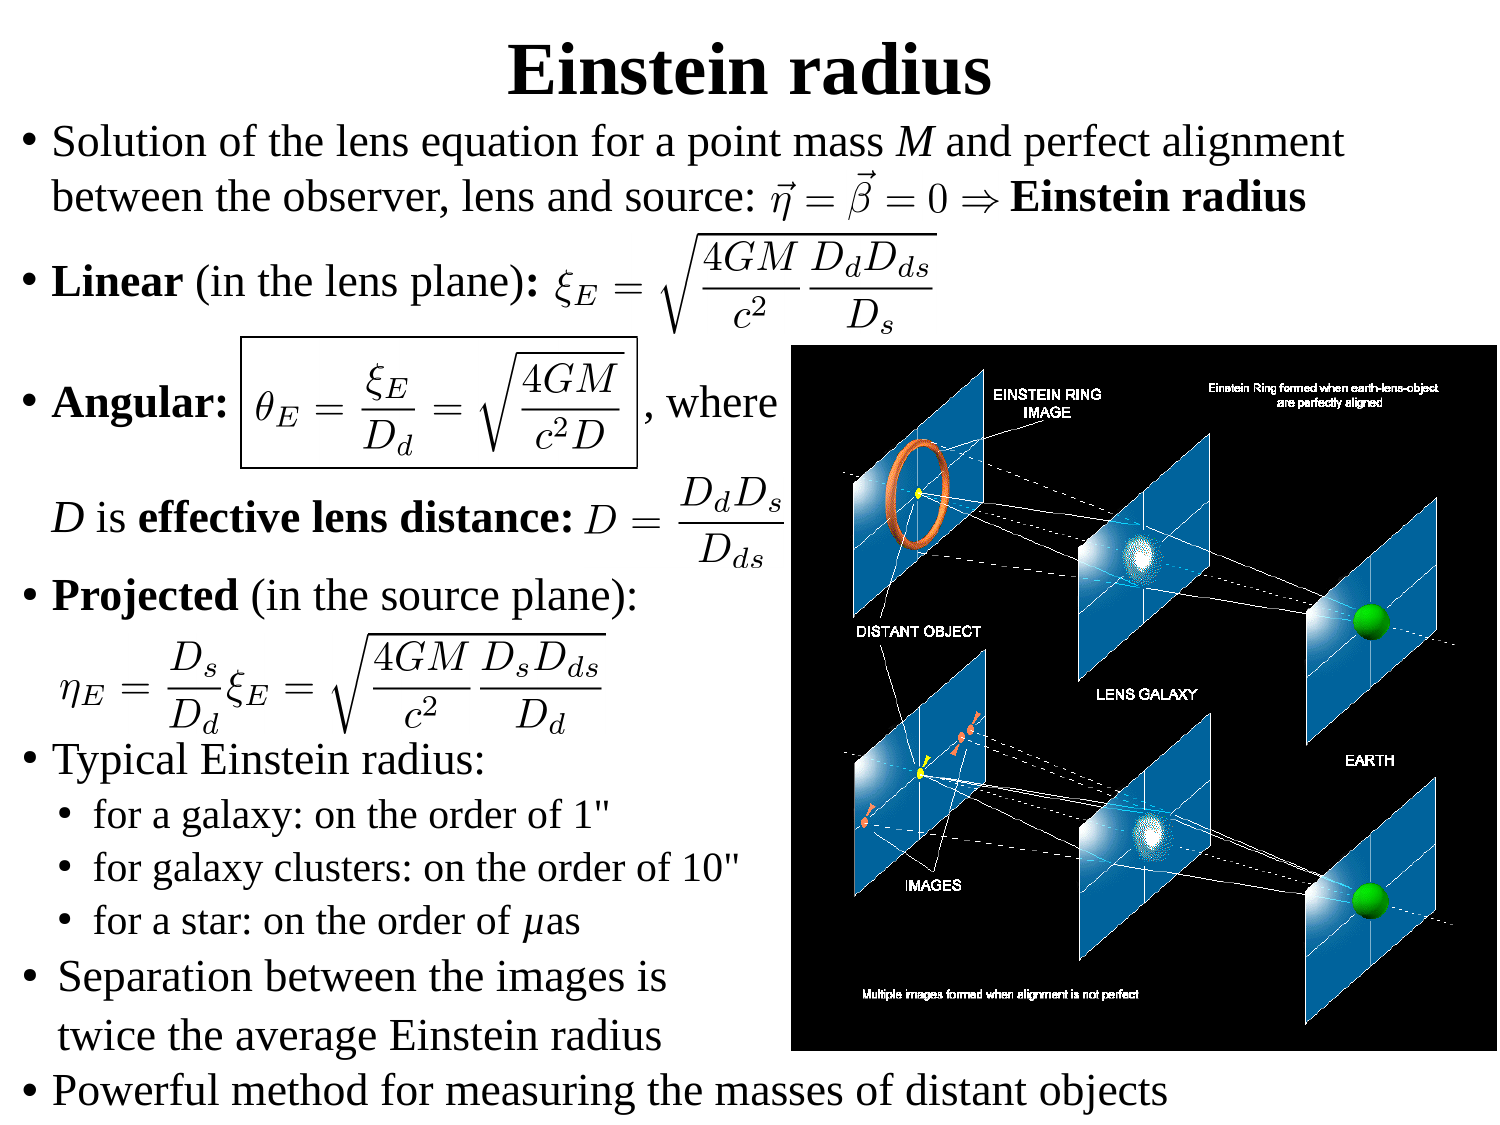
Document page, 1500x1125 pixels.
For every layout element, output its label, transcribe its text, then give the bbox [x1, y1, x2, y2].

list Solution of the lens equation for a point mass M and perfect alignment between the observer, lens and source: Einstein radius Linear (in the lens plane): Angular: , where D is effective lens distance: [6, 103, 1486, 550]
text_box Projected (in the source plane): Typical Einstein radius: for a galaxy: on the order of 1" for galaxy clusters: on the order of 10" for a star: on the order of µas Separation between the images is twice the average Einstein radius [7, 562, 766, 1057]
title Einstein radius [75, 9, 1425, 103]
picture [584, 477, 784, 568]
picture [60, 633, 606, 734]
picture [791, 345, 1497, 1051]
text_box Powerful method for measuring the masses of distant objects [7, 1057, 1211, 1123]
picture [555, 233, 937, 334]
picture [771, 170, 999, 221]
picture [240, 336, 638, 469]
